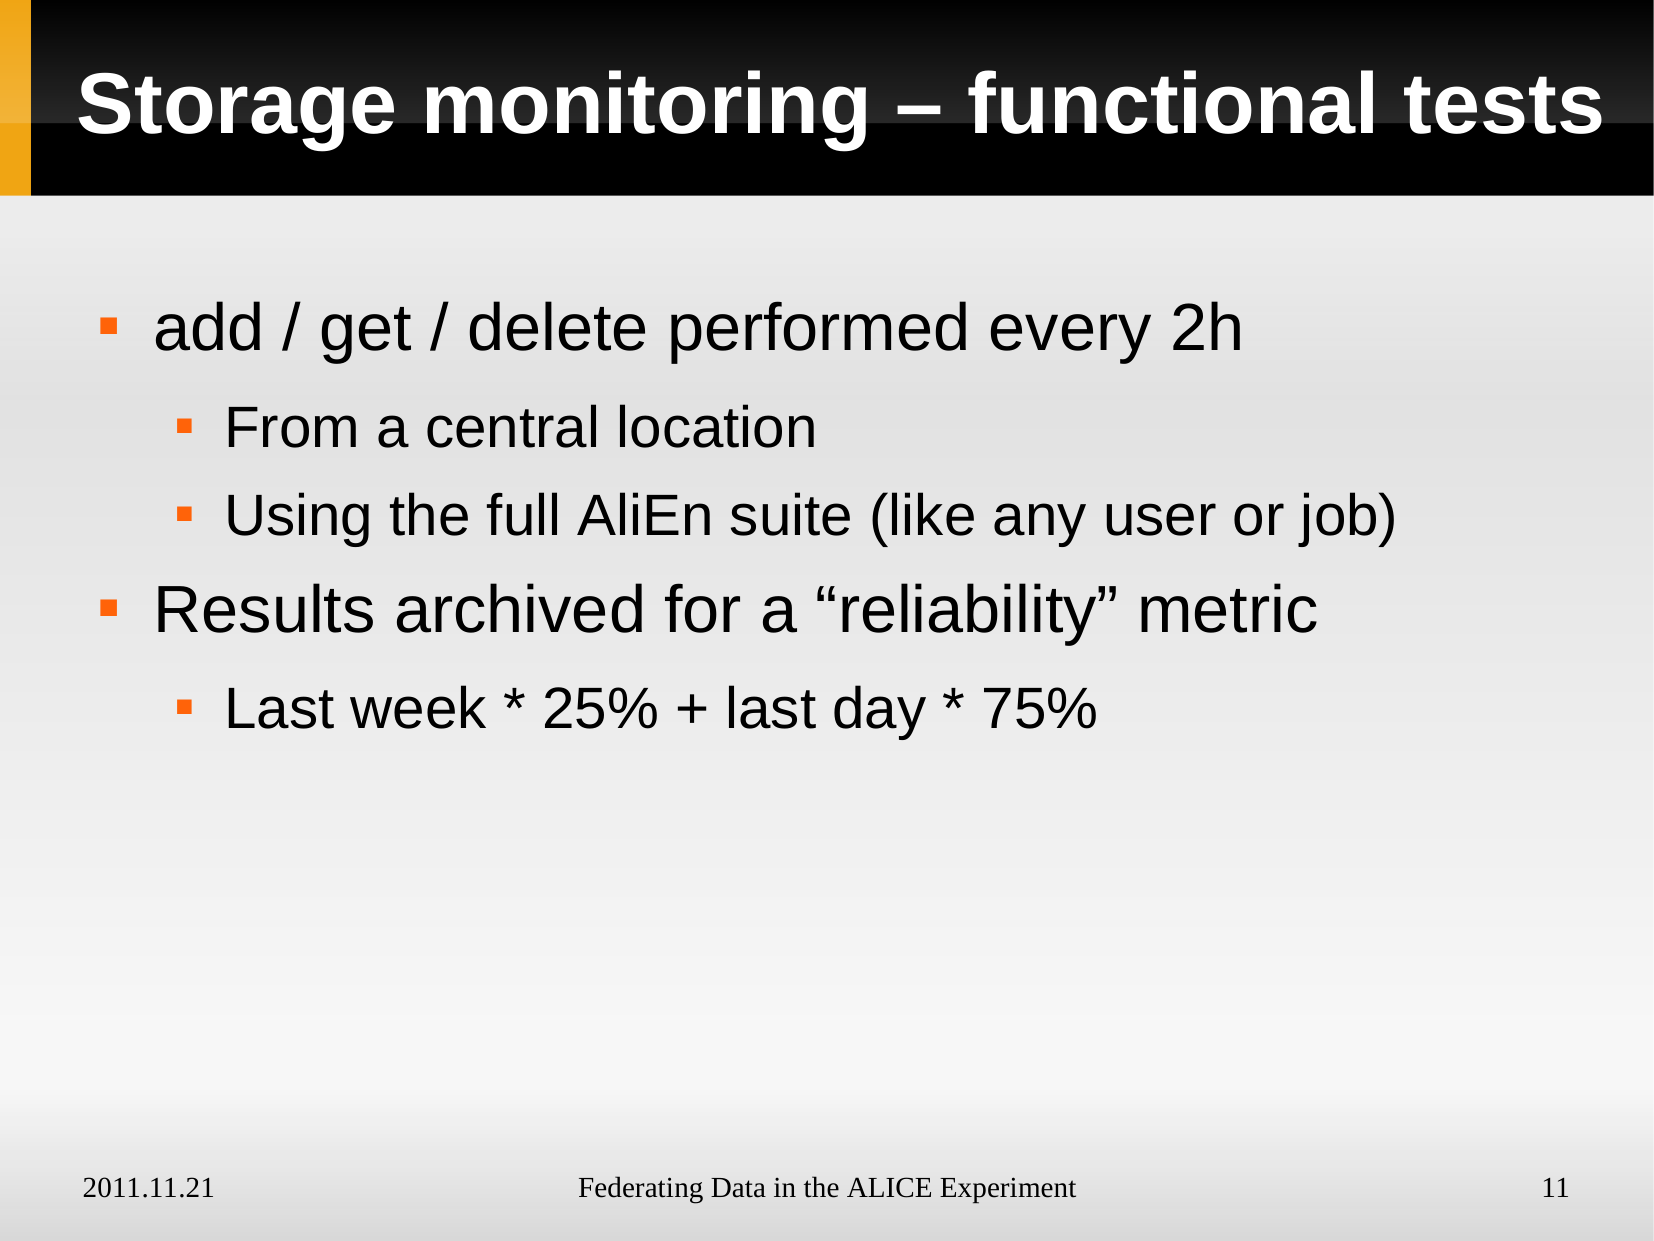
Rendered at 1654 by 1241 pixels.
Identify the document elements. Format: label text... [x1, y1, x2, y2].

list add / get / delete performed every 2h From a central location Using the full AliEn suite (like any user or job) Results archived for a “reliability” metric Last week * 25% + last day * 75% [82, 290, 1571, 1109]
picture [0, 0, 1654, 1241]
title Storage monitoring – functional tests [76, 0, 1621, 208]
